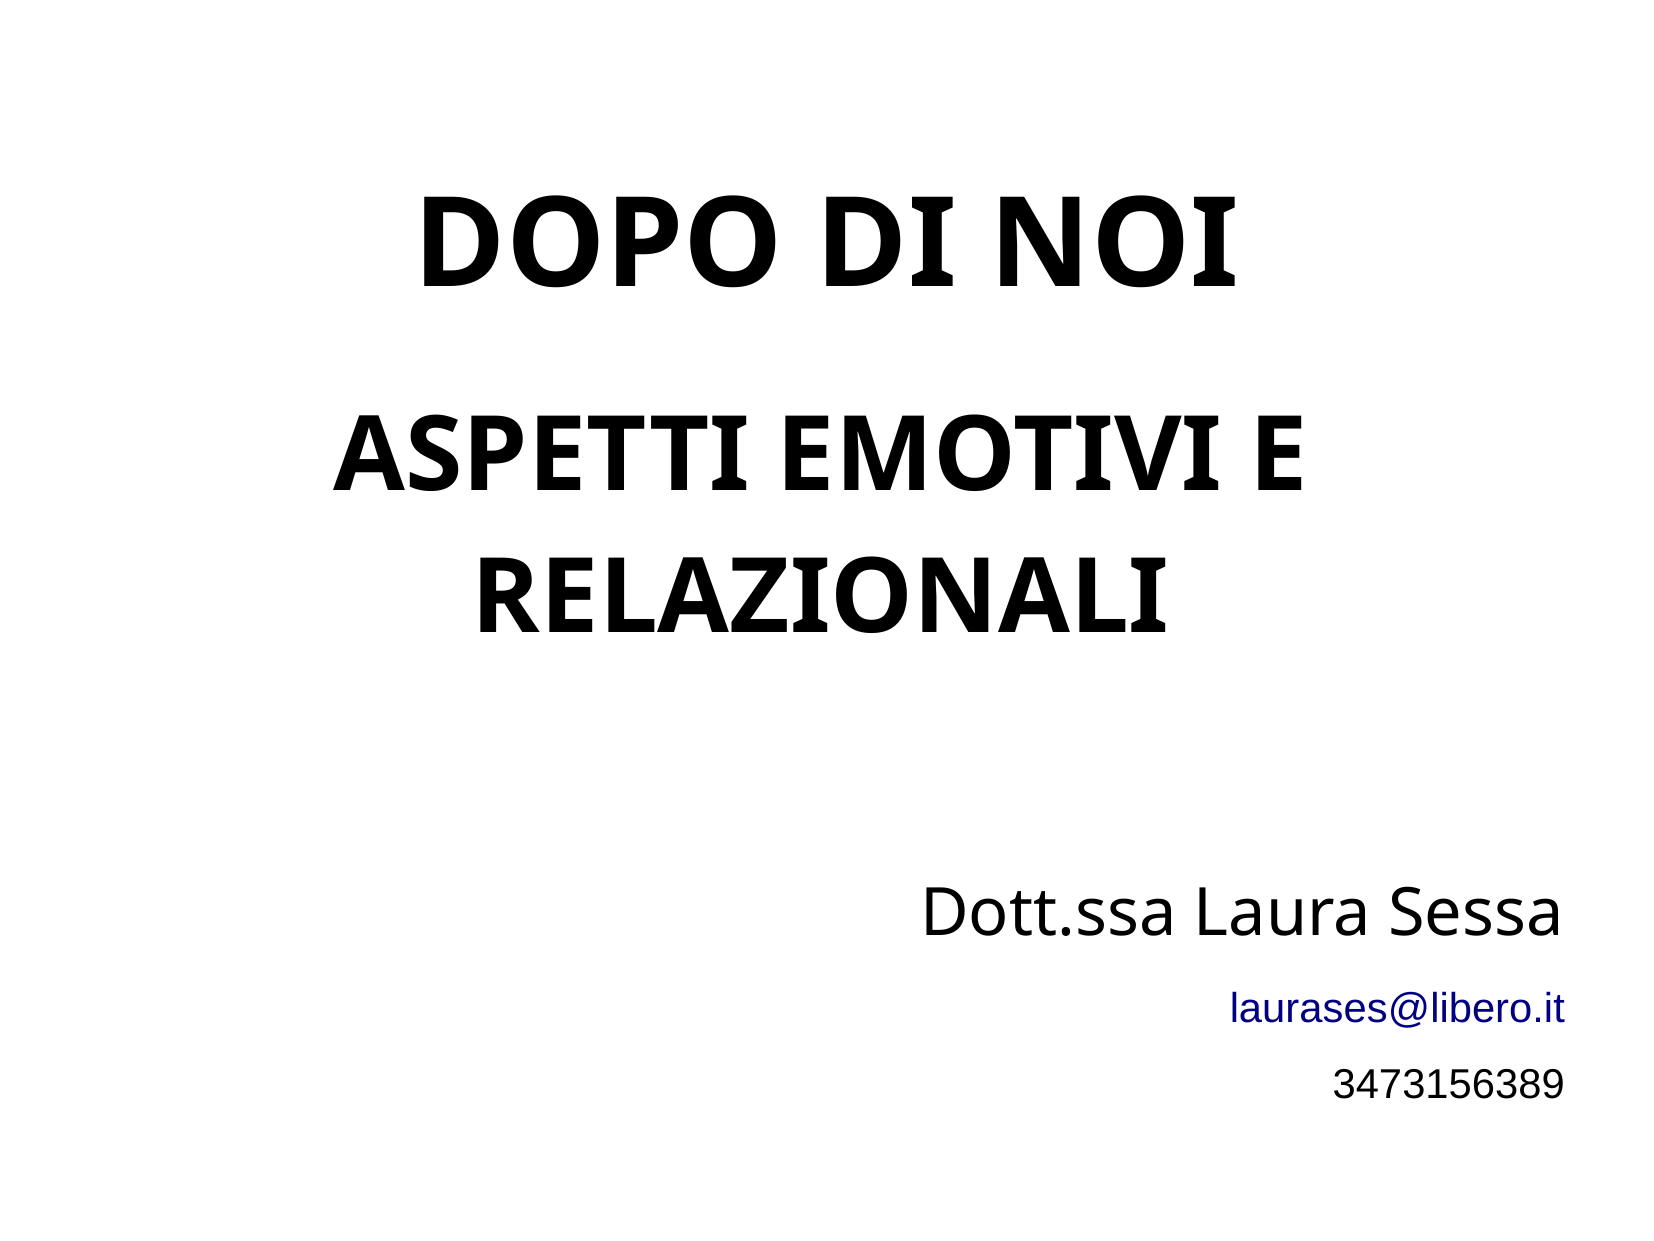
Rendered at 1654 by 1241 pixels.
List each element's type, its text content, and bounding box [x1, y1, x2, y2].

list ASPETTI EMOTIVI E RELAZIONALI Dott.ssa Laura Sessa laurases@libero.it 3473156389 [76, 236, 1565, 1241]
title DOPO DI NOI [82, 0, 1571, 384]
